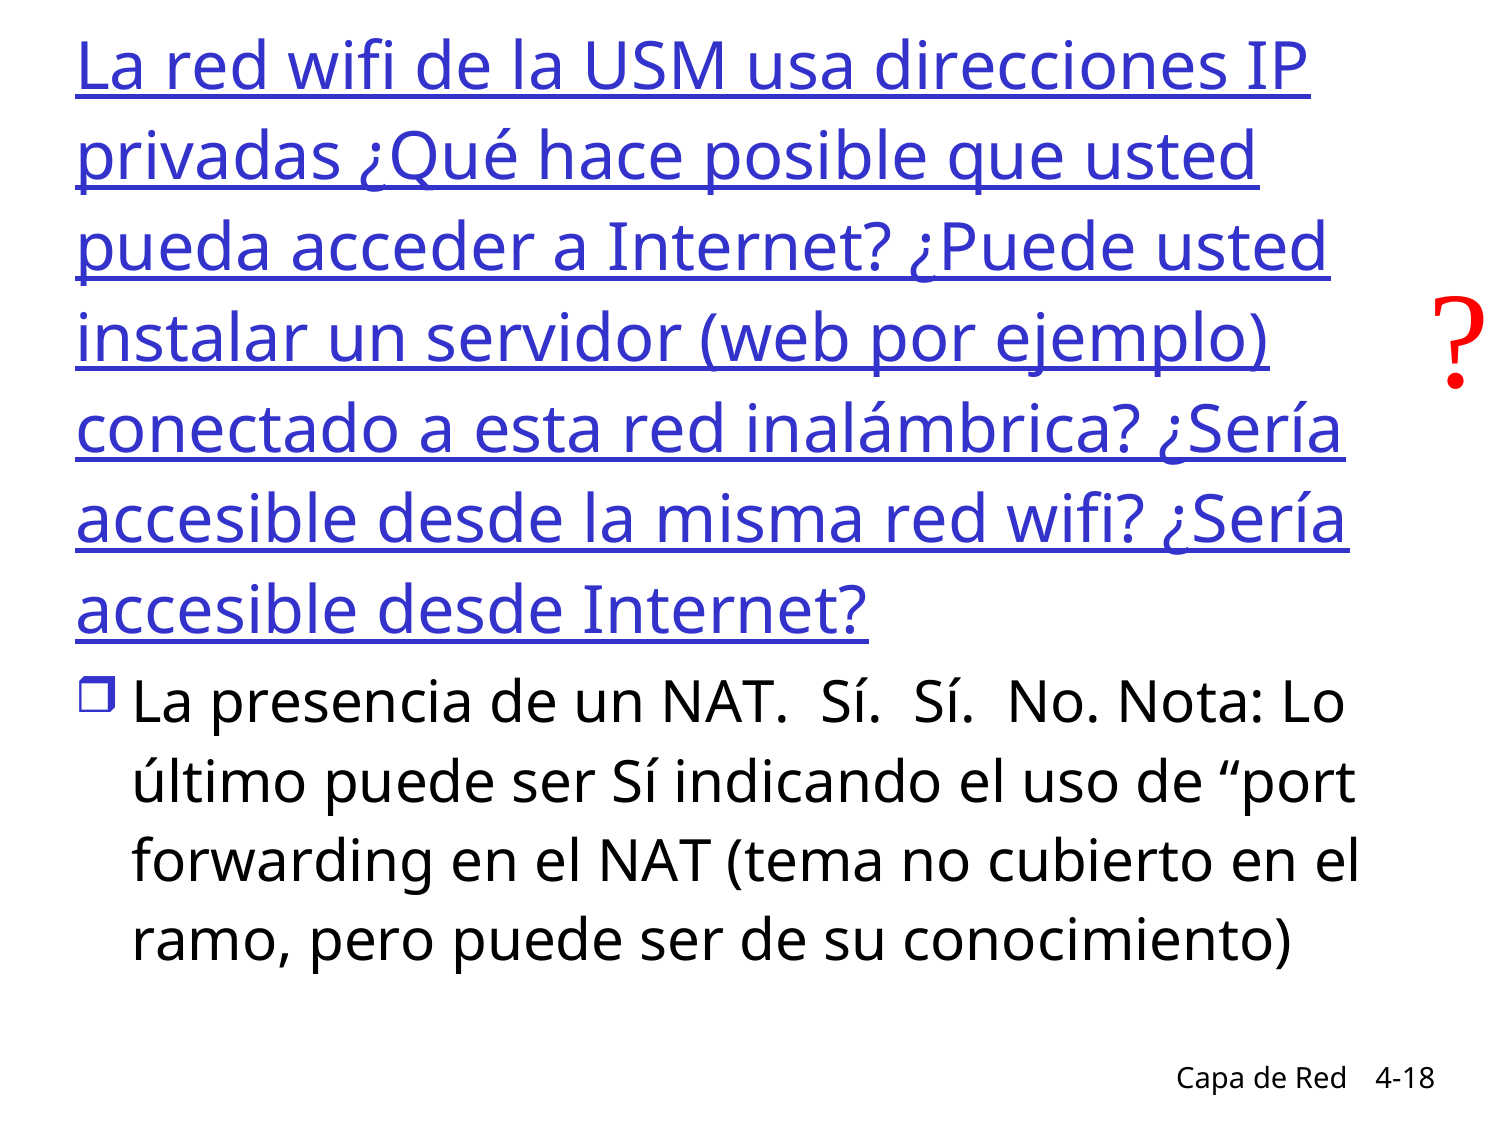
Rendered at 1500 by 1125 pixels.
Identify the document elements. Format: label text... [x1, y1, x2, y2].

text_box ? [1413, 242, 1500, 423]
title La red wifi de la USM usa direcciones IP privadas ¿Qué hace posible que usted pueda acceder a Internet? ¿Puede usted instalar un servidor (web por ejemplo) conectado a esta red inalámbrica? ¿Sería accesible desde la misma red wifi? ¿Sería accesible desde Internet? [75, 77, 1463, 594]
list La presencia de un NAT. Sí. Sí. No. Nota: Lo último puede ser Sí indicando el uso de “port forwarding en el NAT (tema no cubierto en el ramo, pero puede ser de su conocimiento) [75, 660, 1463, 1073]
